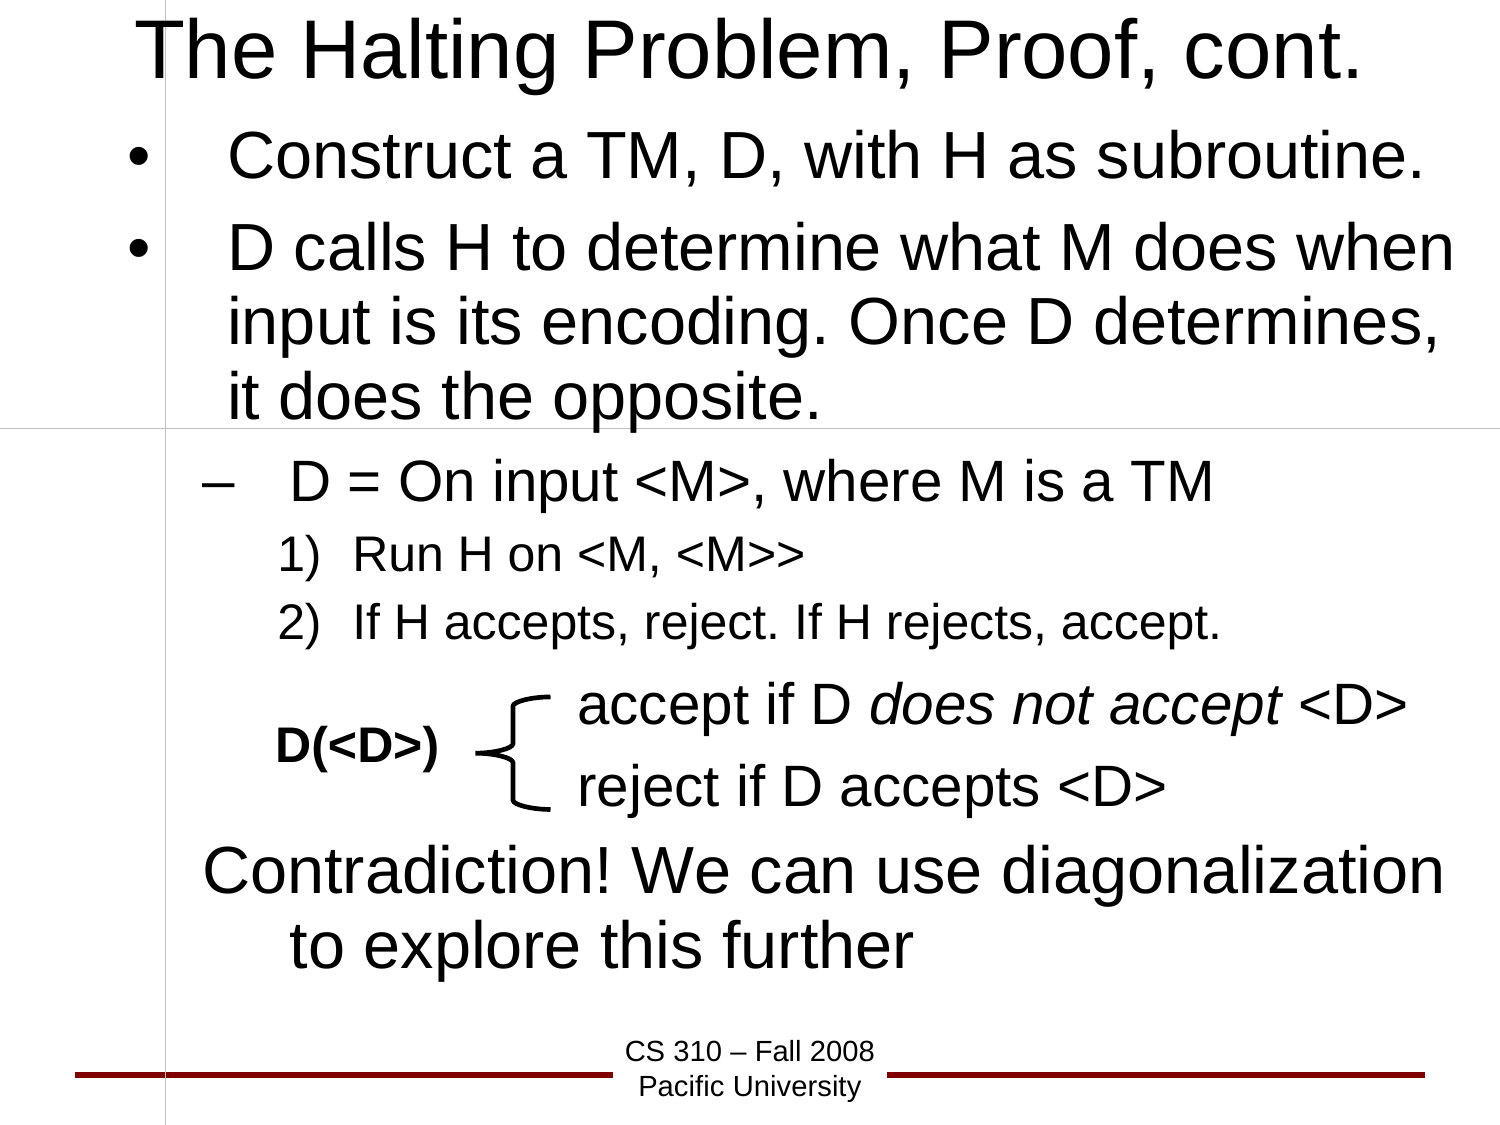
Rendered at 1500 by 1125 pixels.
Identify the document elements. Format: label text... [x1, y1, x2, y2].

text_box D(<D>) [260, 705, 455, 781]
list Construct a TM, D, with H as subroutine. D calls H to determine what M does when input is its encoding. Once D determines, it does the opposite. D = On input <M>, where M is a TM Run H on <M, <M>> If H accepts, reject. If H rejects, accept. accept if D does not accept <D> reject if D accepts <D> Contradiction! We can use diagonalization to explore this further [112, 110, 1500, 1061]
title The Halting Problem, Proof, cont. [112, 0, 1388, 105]
